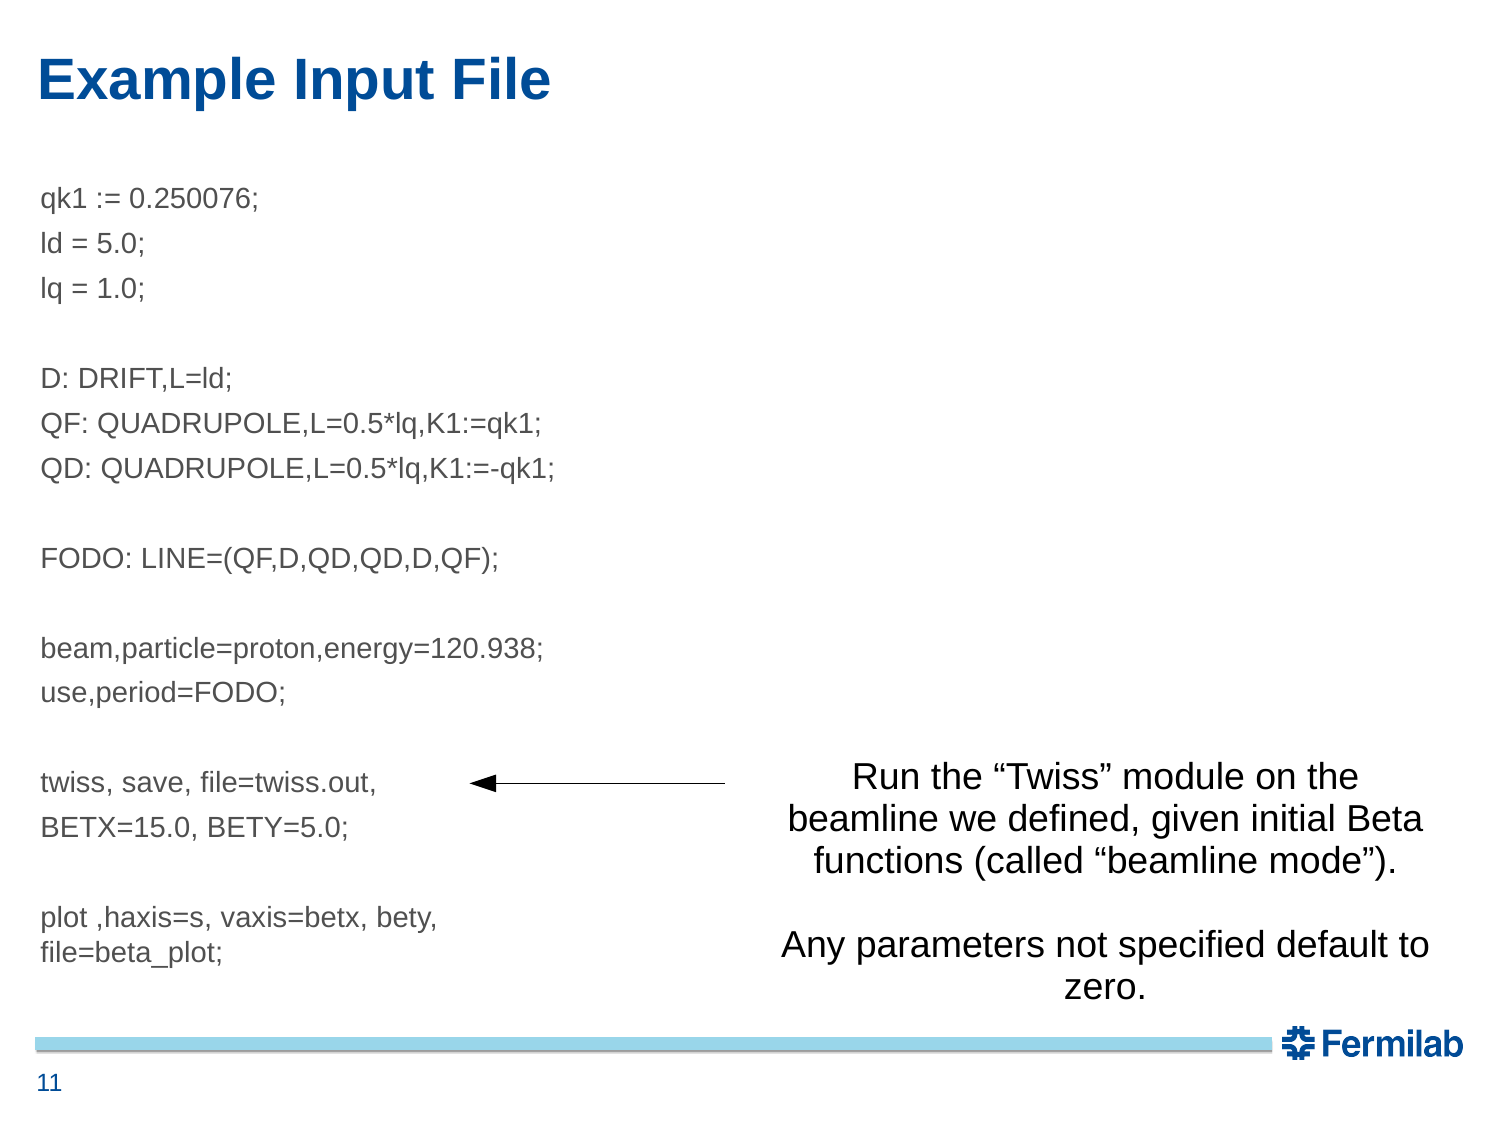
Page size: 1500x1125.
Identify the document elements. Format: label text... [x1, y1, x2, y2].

text_box Run the “Twiss” module on the beamline we defined, given initial Beta functions (called “beamline mode”). Any parameters not specified default to zero. [766, 747, 1451, 1015]
slide_number <number> [36, 1066, 105, 1106]
picture [1282, 1026, 1463, 1060]
title Example Input File [37, 41, 1463, 112]
list qk1 := 0.250076; ld = 5.0; lq = 1.0; D: DRIFT,L=ld; QF: QUADRUPOLE,L=0.5*lq,K1:=qk1; QD: QUADRUPOLE,L=0.5*lq,K1:=-qk1; FODO: LINE=(QF,D,QD,QD,D,QF); beam,particle=proton,energy=120.938; use,period=FODO; twiss, save, file=twiss.out, BETX=15.0, BETY=5.0; plot ,haxis=s, vaxis=betx, bety, file=beta_plot; [40, 179, 588, 918]
